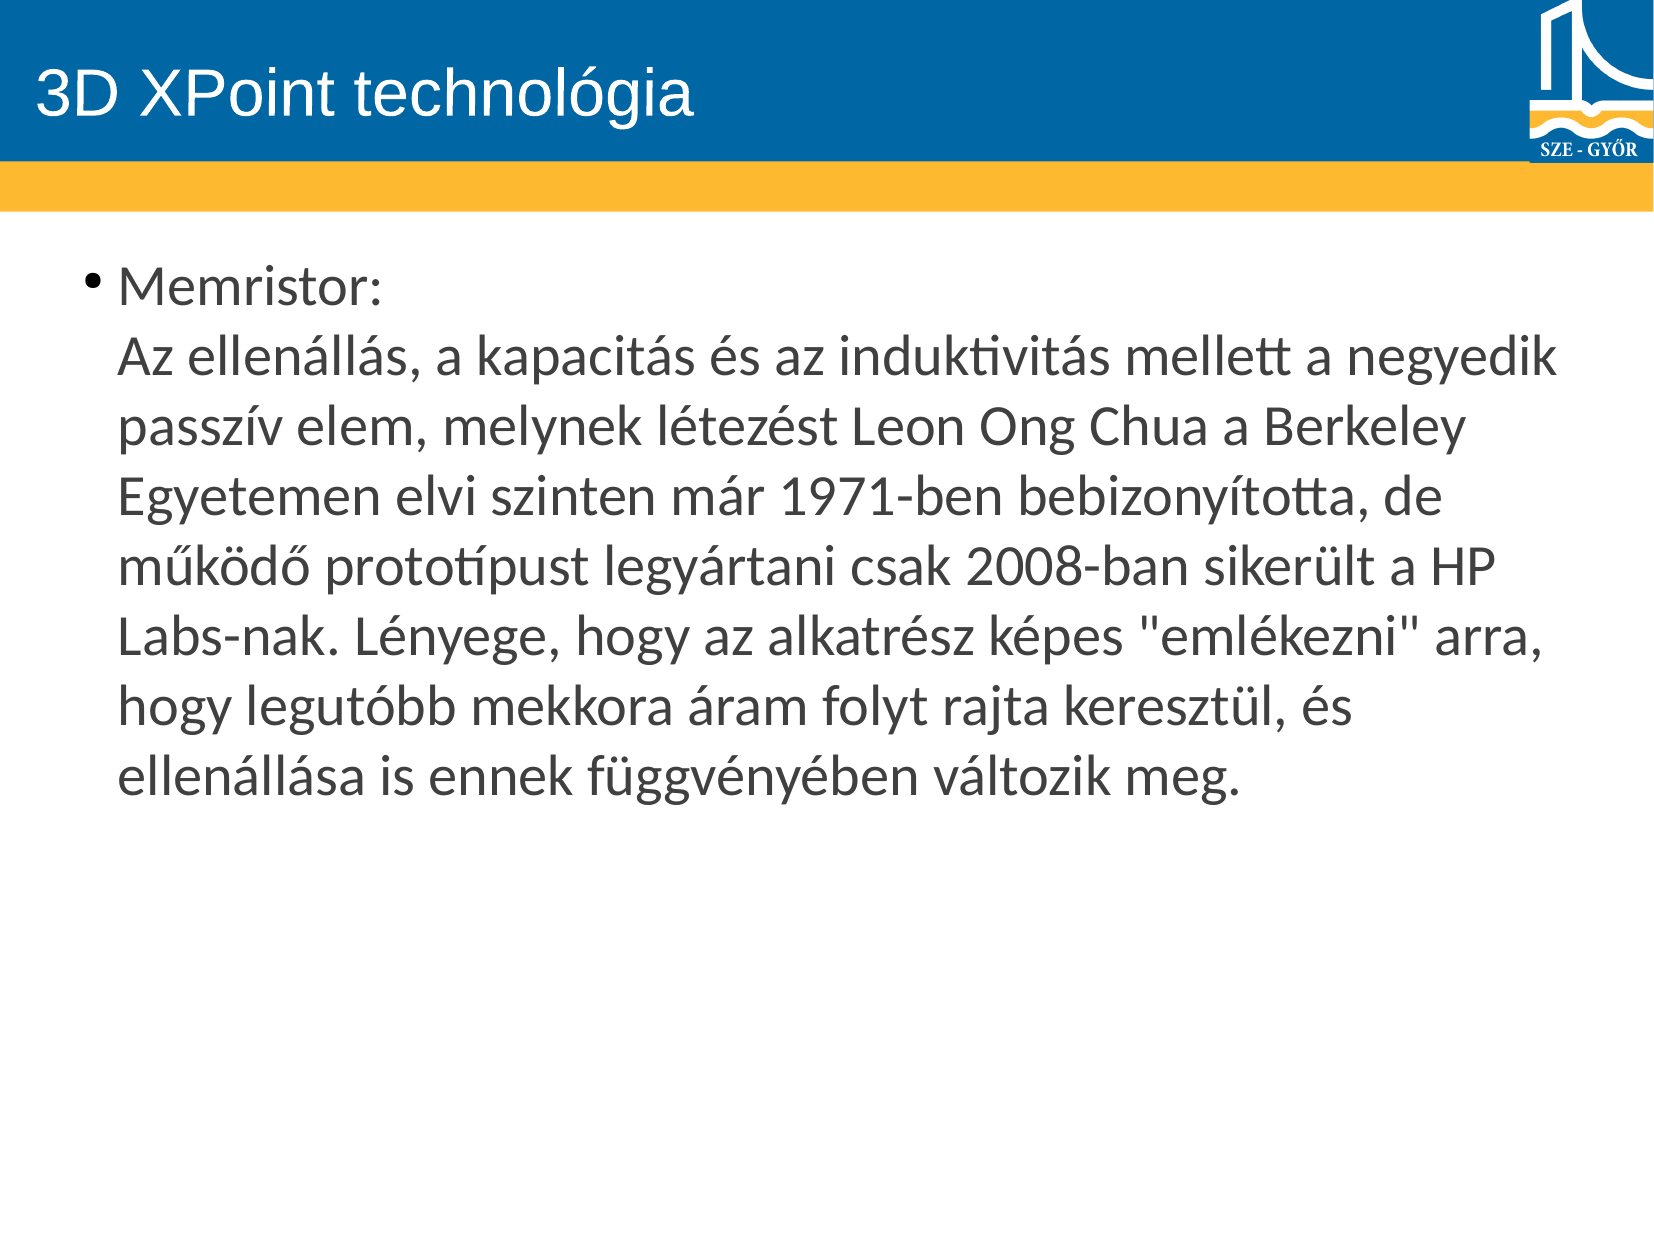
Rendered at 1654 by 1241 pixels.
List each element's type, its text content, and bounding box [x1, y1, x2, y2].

text_box 3D XPoint technológia [34, 48, 1524, 144]
text_box Memristor: Az ellenállás, a kapacitás és az induktivitás mellett a negyedik passzív elem, melynek létezést Leon Ong Chua a Berkeley Egyetemen elvi szinten már 1971-ben bebizonyította, de működő prototípust legyártani csak 2008-ban sikerült a HP Labs-nak. Lényege, hogy az alkatrész képes "emlékezni" arra, hogy legutóbb mekkora áram folyt rajta keresztül, és ellenállása is ennek függvényében változik meg. [82, 247, 1583, 1198]
picture [1529, 0, 1654, 163]
